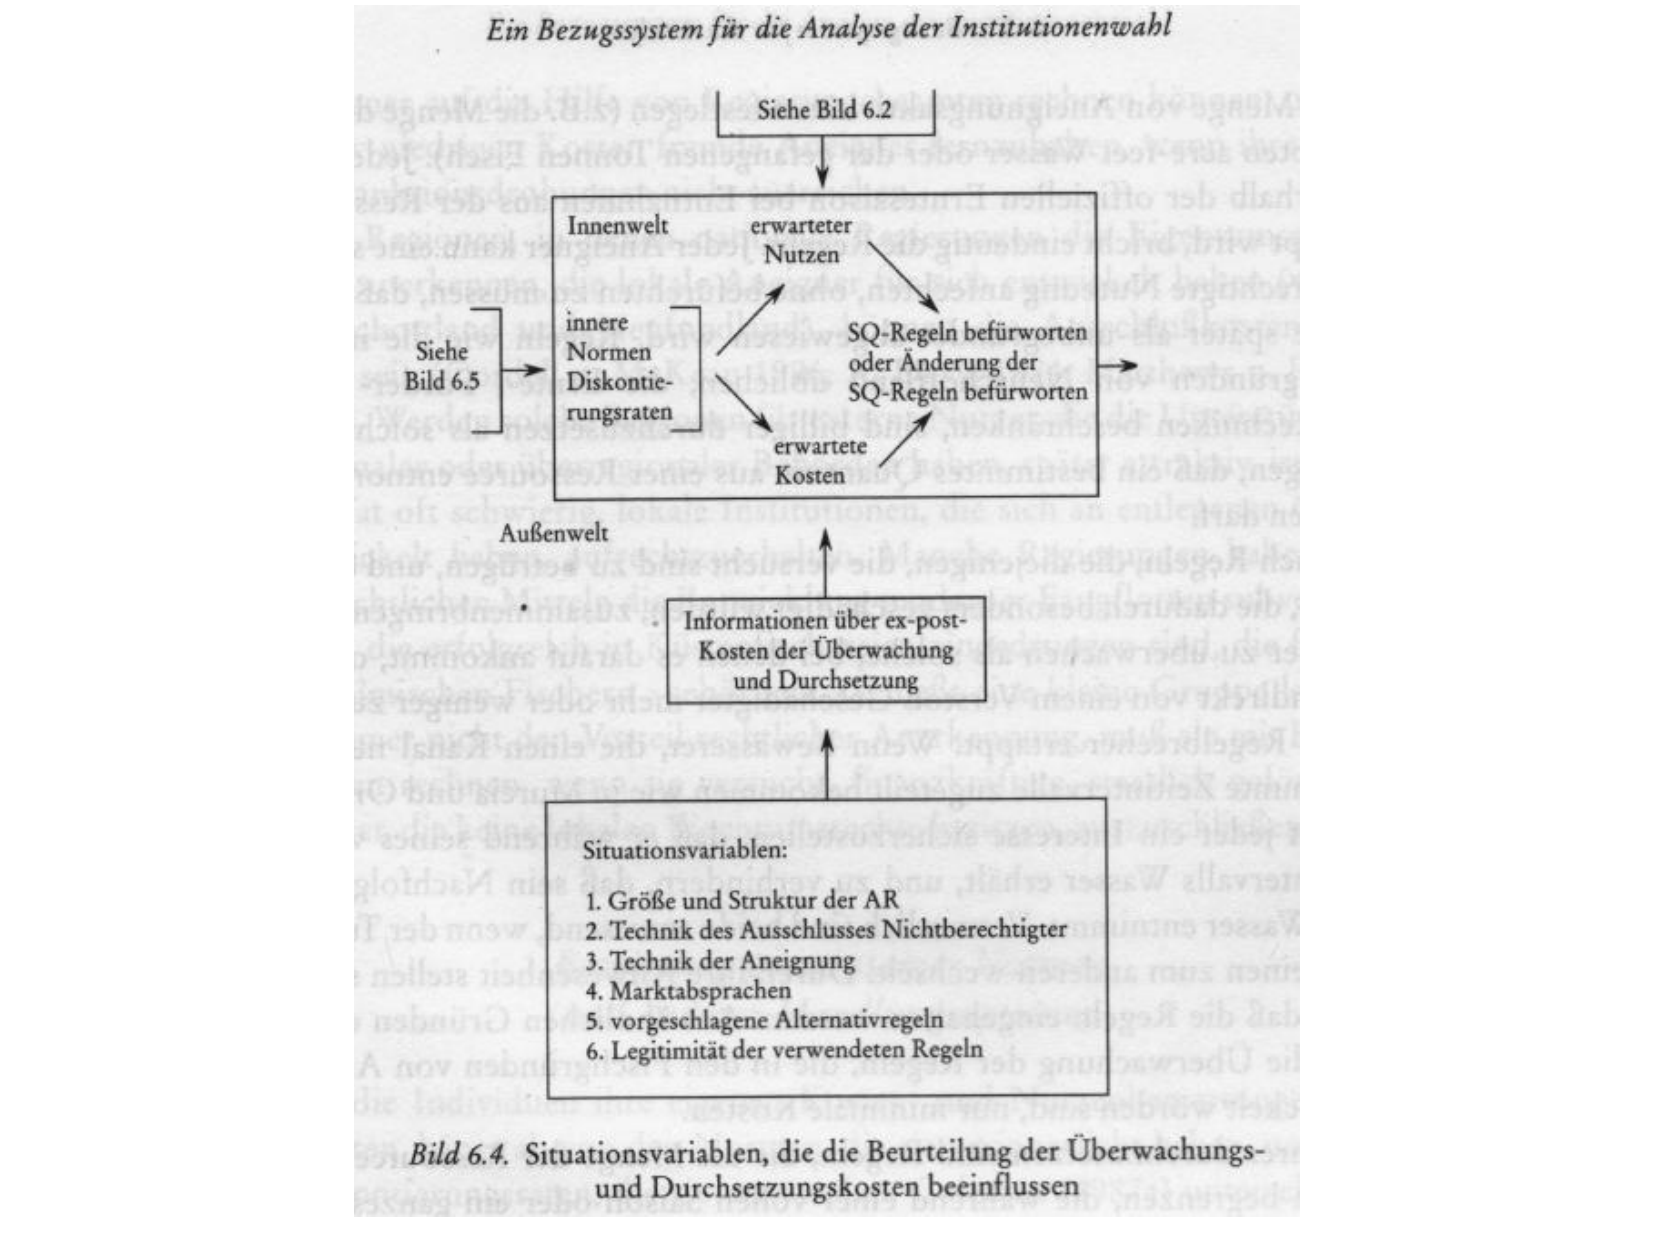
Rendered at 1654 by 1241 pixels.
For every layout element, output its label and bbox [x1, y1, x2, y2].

picture [354, 5, 1300, 1217]
